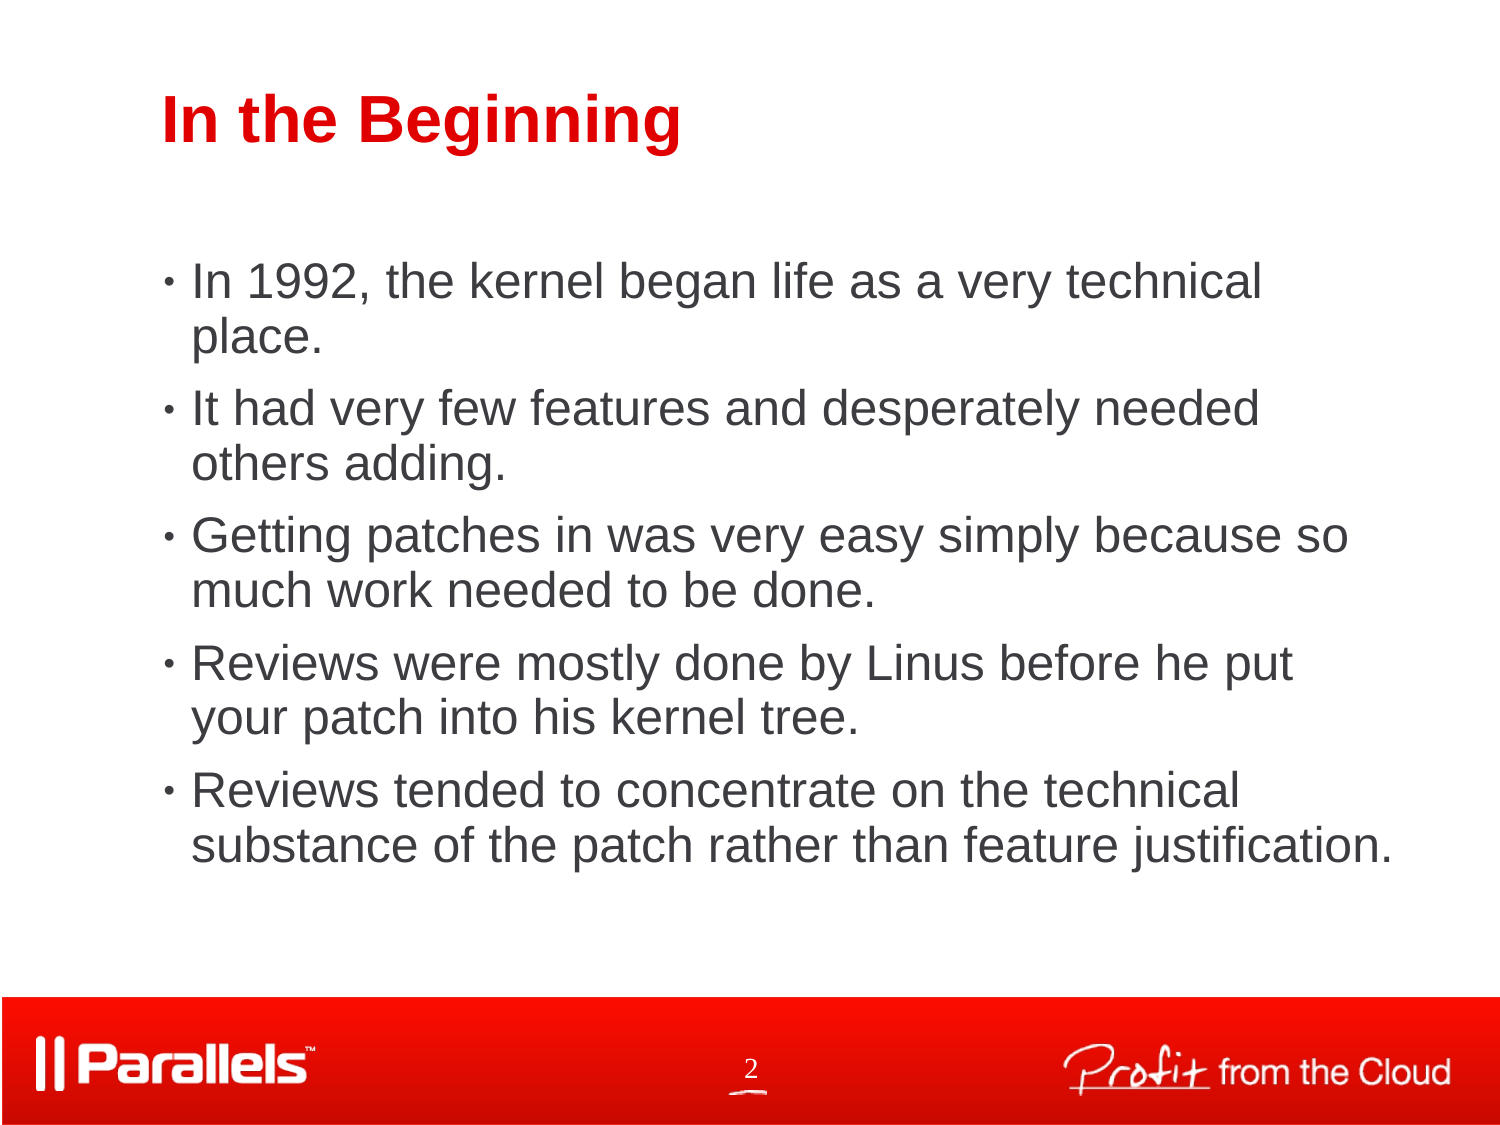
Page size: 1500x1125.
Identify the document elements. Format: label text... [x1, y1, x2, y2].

picture [36, 1034, 318, 1091]
list In 1992, the kernel began life as a very technical place. It had very few features and desperately needed others adding. Getting patches in was very easy simply because so much work needed to be done. Reviews were mostly done by Linus before he put your patch into his kernel tree. Reviews tended to concentrate on the technical substance of the patch rather than feature justification. [163, 254, 1404, 998]
title In the Beginning [161, 41, 1383, 205]
picture [727, 1090, 767, 1095]
picture [1049, 1033, 1465, 1096]
